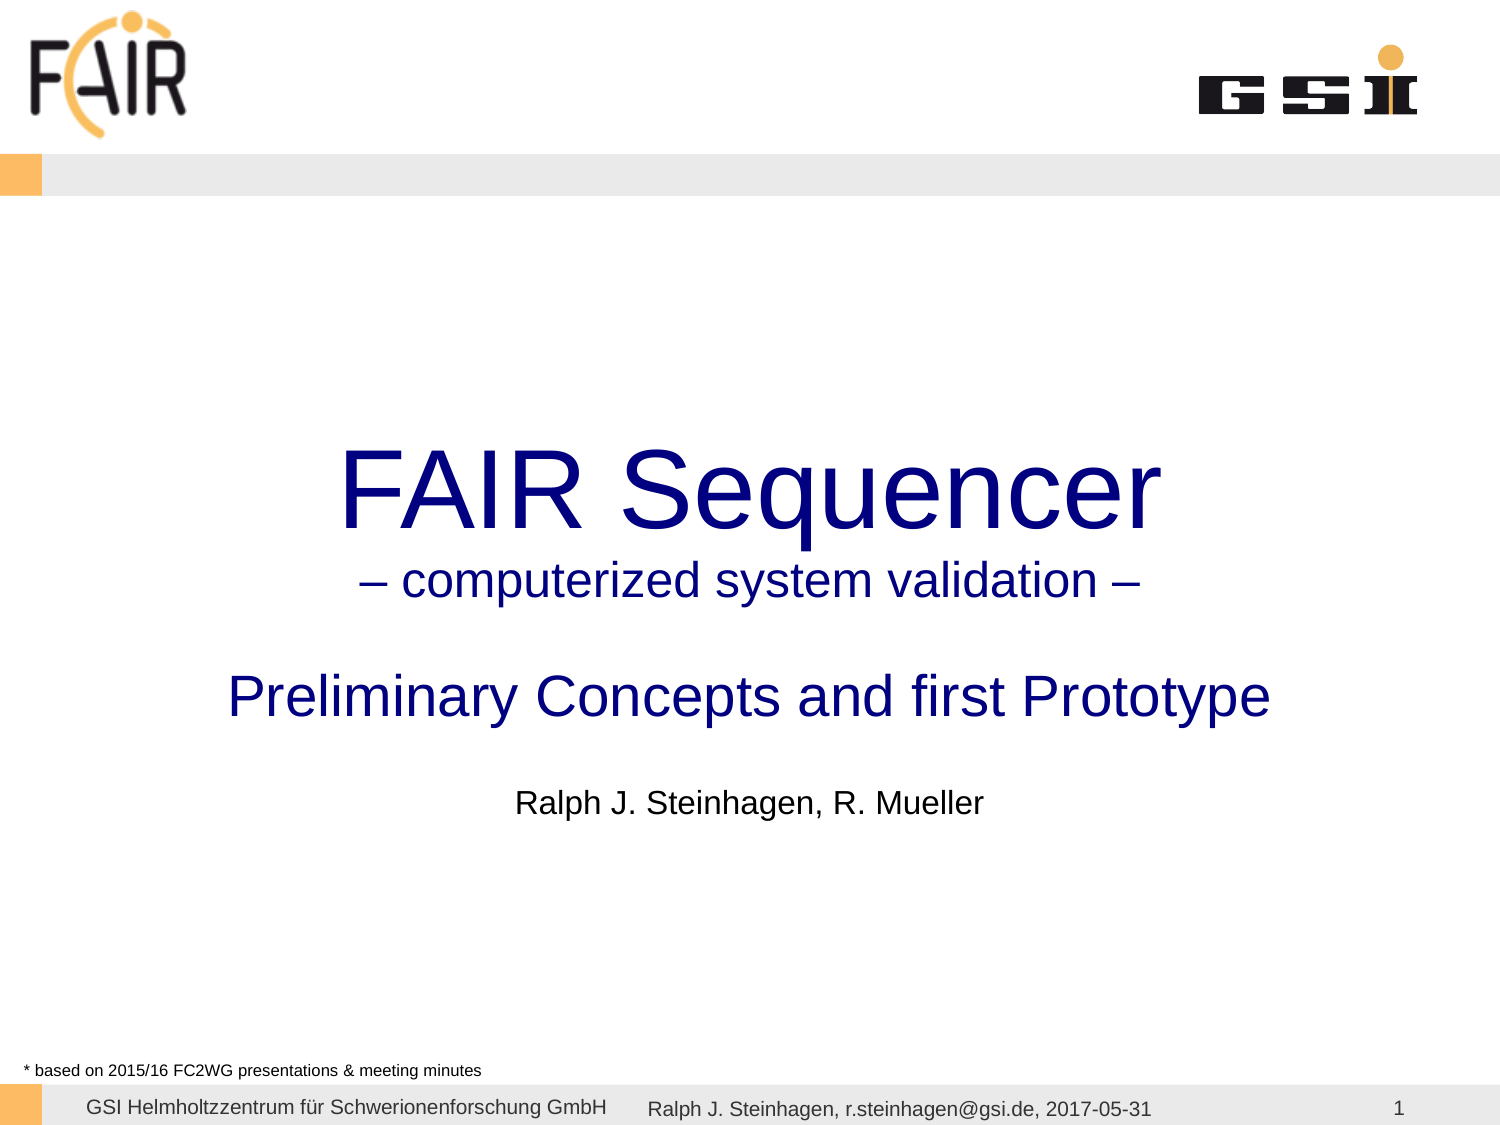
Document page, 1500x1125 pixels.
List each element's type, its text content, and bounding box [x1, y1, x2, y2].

text_box * based on 2015/16 FC2WG presentations & meeting minutes [8, 1053, 499, 1088]
picture [30, 9, 187, 141]
subtitle FAIR Sequencer – computerized system validation – Preliminary Concepts and first Prototype Ralph J. Steinhagen, R. Mueller [75, 208, 1425, 1040]
picture [1197, 42, 1419, 117]
